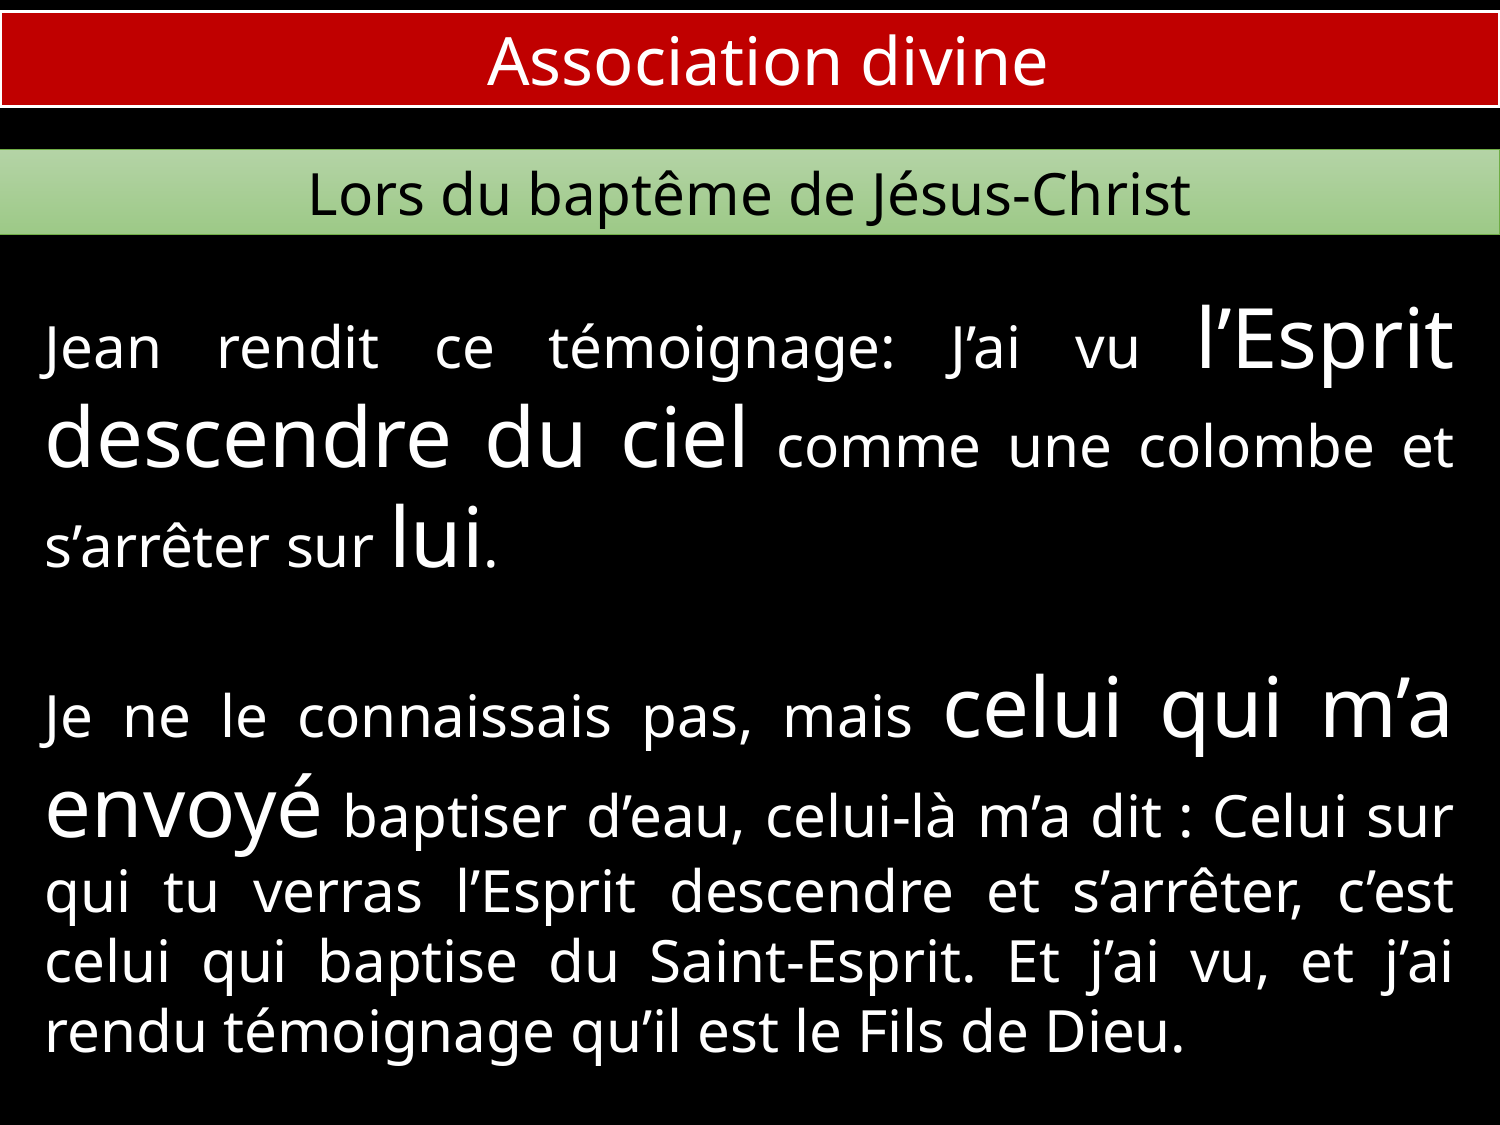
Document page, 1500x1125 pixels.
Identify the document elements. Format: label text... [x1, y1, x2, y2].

text_box Association divine [0, 11, 1500, 107]
text_box Lors du baptême de Jésus-Christ [0, 149, 1500, 235]
text_box Jean rendit ce témoignage: J’ai vu l’Esprit descendre du ciel comme une colombe et s’arrêter sur lui. Je ne le connaissais pas, mais celui qui m’a envoyé baptiser d’eau, celui-là m’a dit : Celui sur qui tu verras l’Esprit descendre et s’arrêter, c’est celui qui baptise du Saint-Esprit. Et j’ai vu, et j’ai rendu témoignage qu’il est le Fils de Dieu. [30, 277, 1470, 1072]
